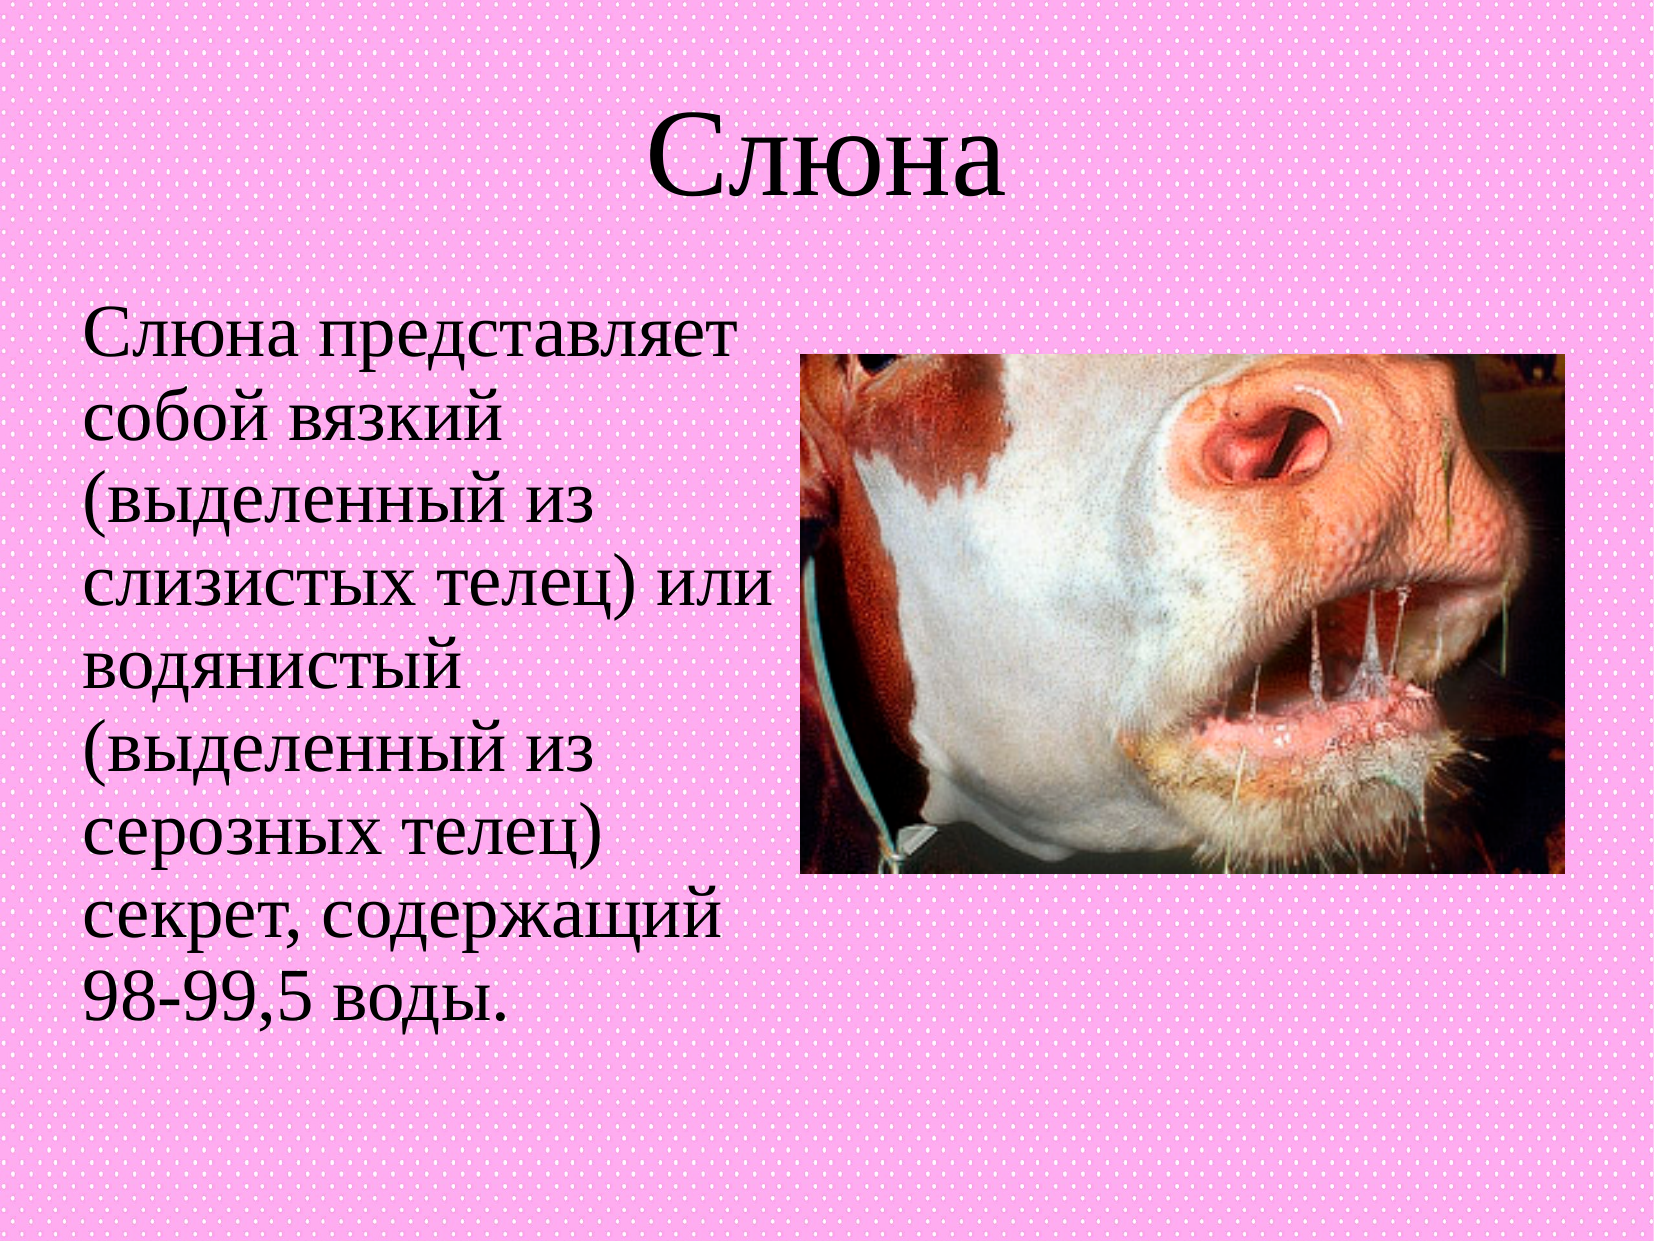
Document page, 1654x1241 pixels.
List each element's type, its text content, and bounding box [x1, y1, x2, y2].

list Слюна представляет собой вязкий (выделенный из слизистых телец) или водянистый (выделенный из серозных телец) секрет, содержащий 98-99,5 воды. [82, 290, 809, 1118]
title Слюна [82, 49, 1571, 257]
picture [0, 0, 1654, 1241]
